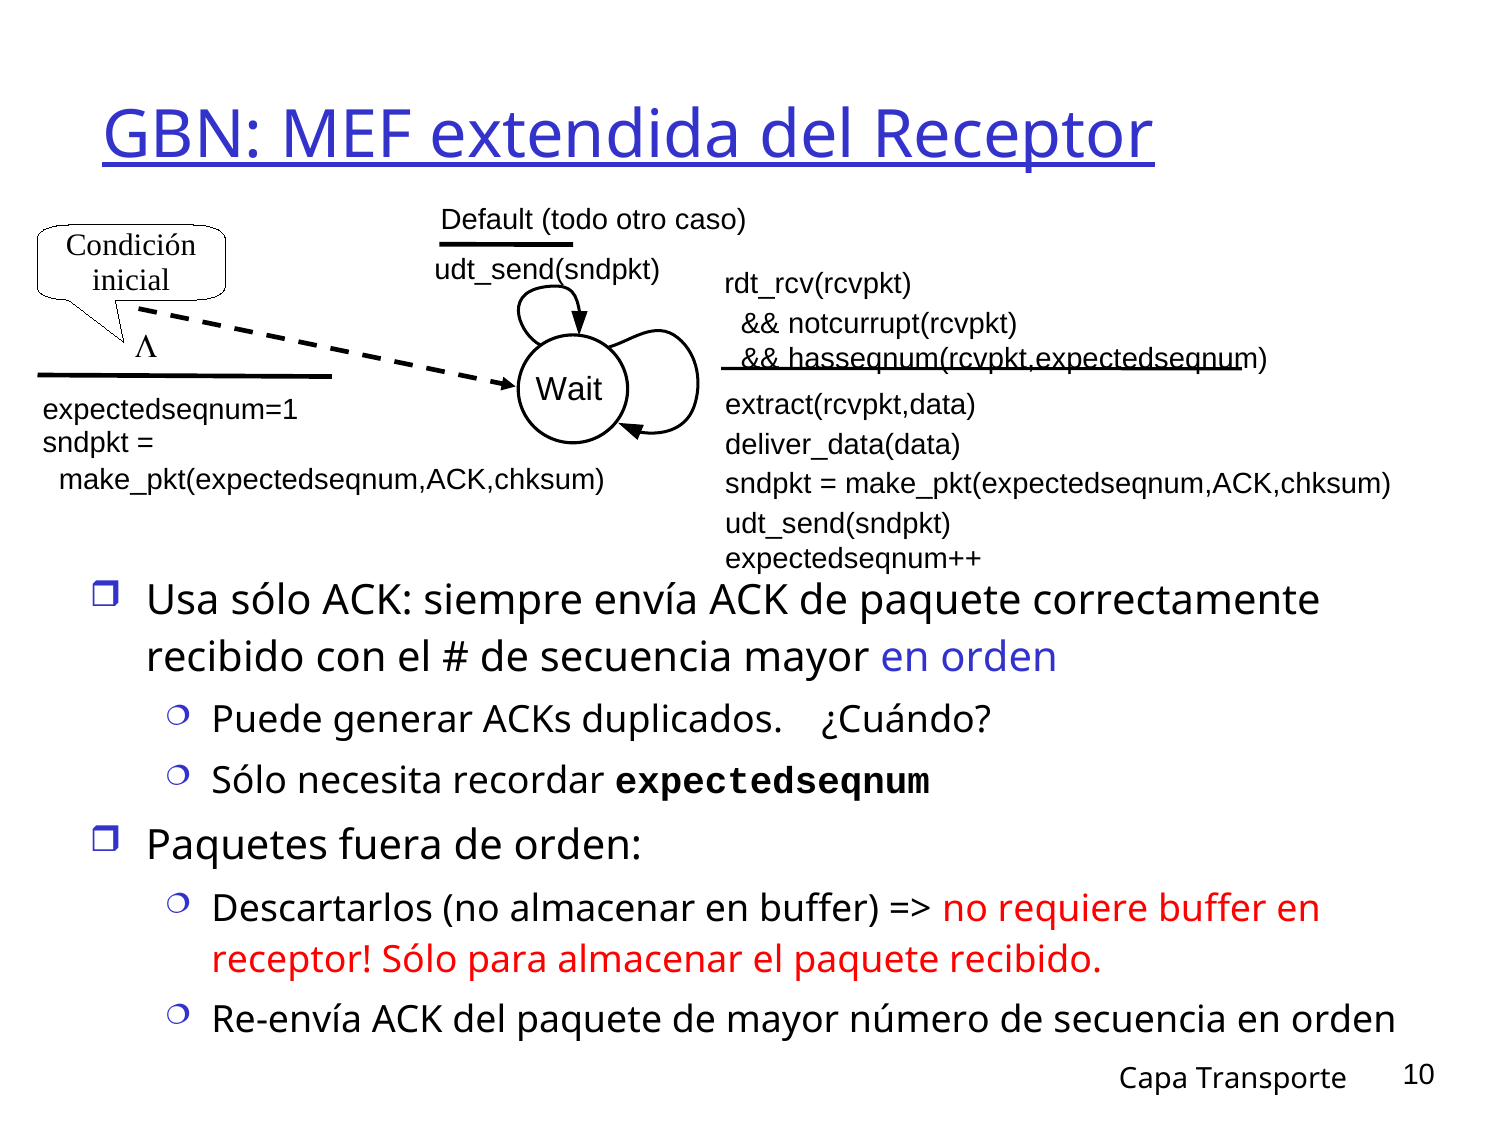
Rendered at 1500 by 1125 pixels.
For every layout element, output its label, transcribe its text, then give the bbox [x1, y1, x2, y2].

text_box rdt_rcv(rcvpkt)‏ && notcurrupt(rcvpkt)‏ && hasseqnum(rcvpkt,expectedseqnum) [709, 254, 1296, 348]
text_box extract(rcvpkt,data)‏ deliver_data(data)‏ sndpkt = make_pkt(expectedseqnum,ACK,chksum)‏ udt_send(sndpkt)‏ expectedseqnum++ [710, 375, 1419, 517]
text_box Default (todo otro caso) [425, 195, 788, 237]
text_box Condición inicial [37, 224, 226, 343]
text_box expectedseqnum=1 sndpkt = make_pkt(expectedseqnum,ACK,chksum)‏ [27, 385, 664, 547]
text_box  [119, 326, 173, 373]
text_box udt_send(sndpkt)‏ [419, 240, 685, 293]
text_box [525, 334, 621, 362]
text_box Wait [503, 362, 635, 385]
title GBN: MEF extendida del Receptor [87, 37, 1363, 225]
list Usa sólo ACK: siempre envía ACK de paquete correctamente recibido con el # de secuencia mayor en orden Puede generar ACKs duplicados. ¿Cuándo? Sólo necesita recordar expectedseqnum Paquetes fuera de orden: Descartarlos (no almacenar en buffer) => no requiere buffer en receptor! Sólo para almacenar el paquete recibido. Re-envía ACK del paquete de mayor número de secuencia en orden [75, 561, 1469, 1096]
